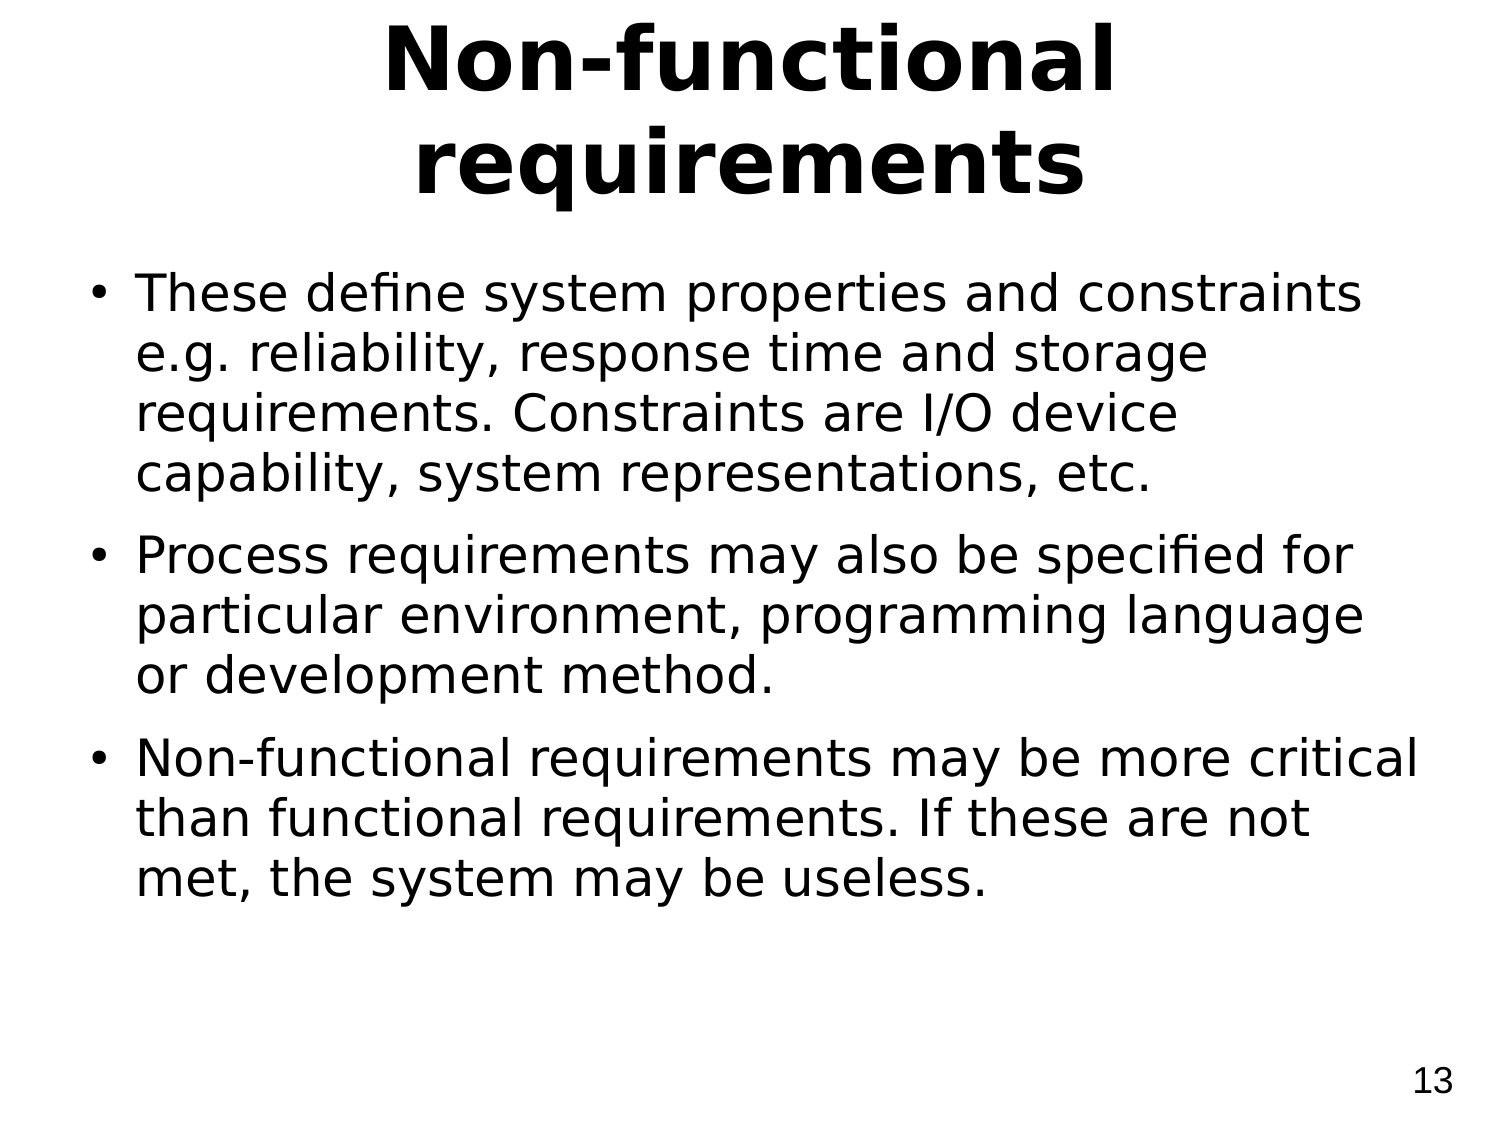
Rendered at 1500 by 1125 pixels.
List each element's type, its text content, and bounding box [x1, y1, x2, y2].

list These define system properties and constraints e.g. reliability, response time and storage requirements. Constraints are I/O device capability, system representations, etc. Process requirements may also be specified for particular environment, programming language or development method. Non-functional requirements may be more critical than functional requirements. If these are not met, the system may be useless. [75, 263, 1425, 916]
title Non-functional requirements [75, 7, 1425, 214]
